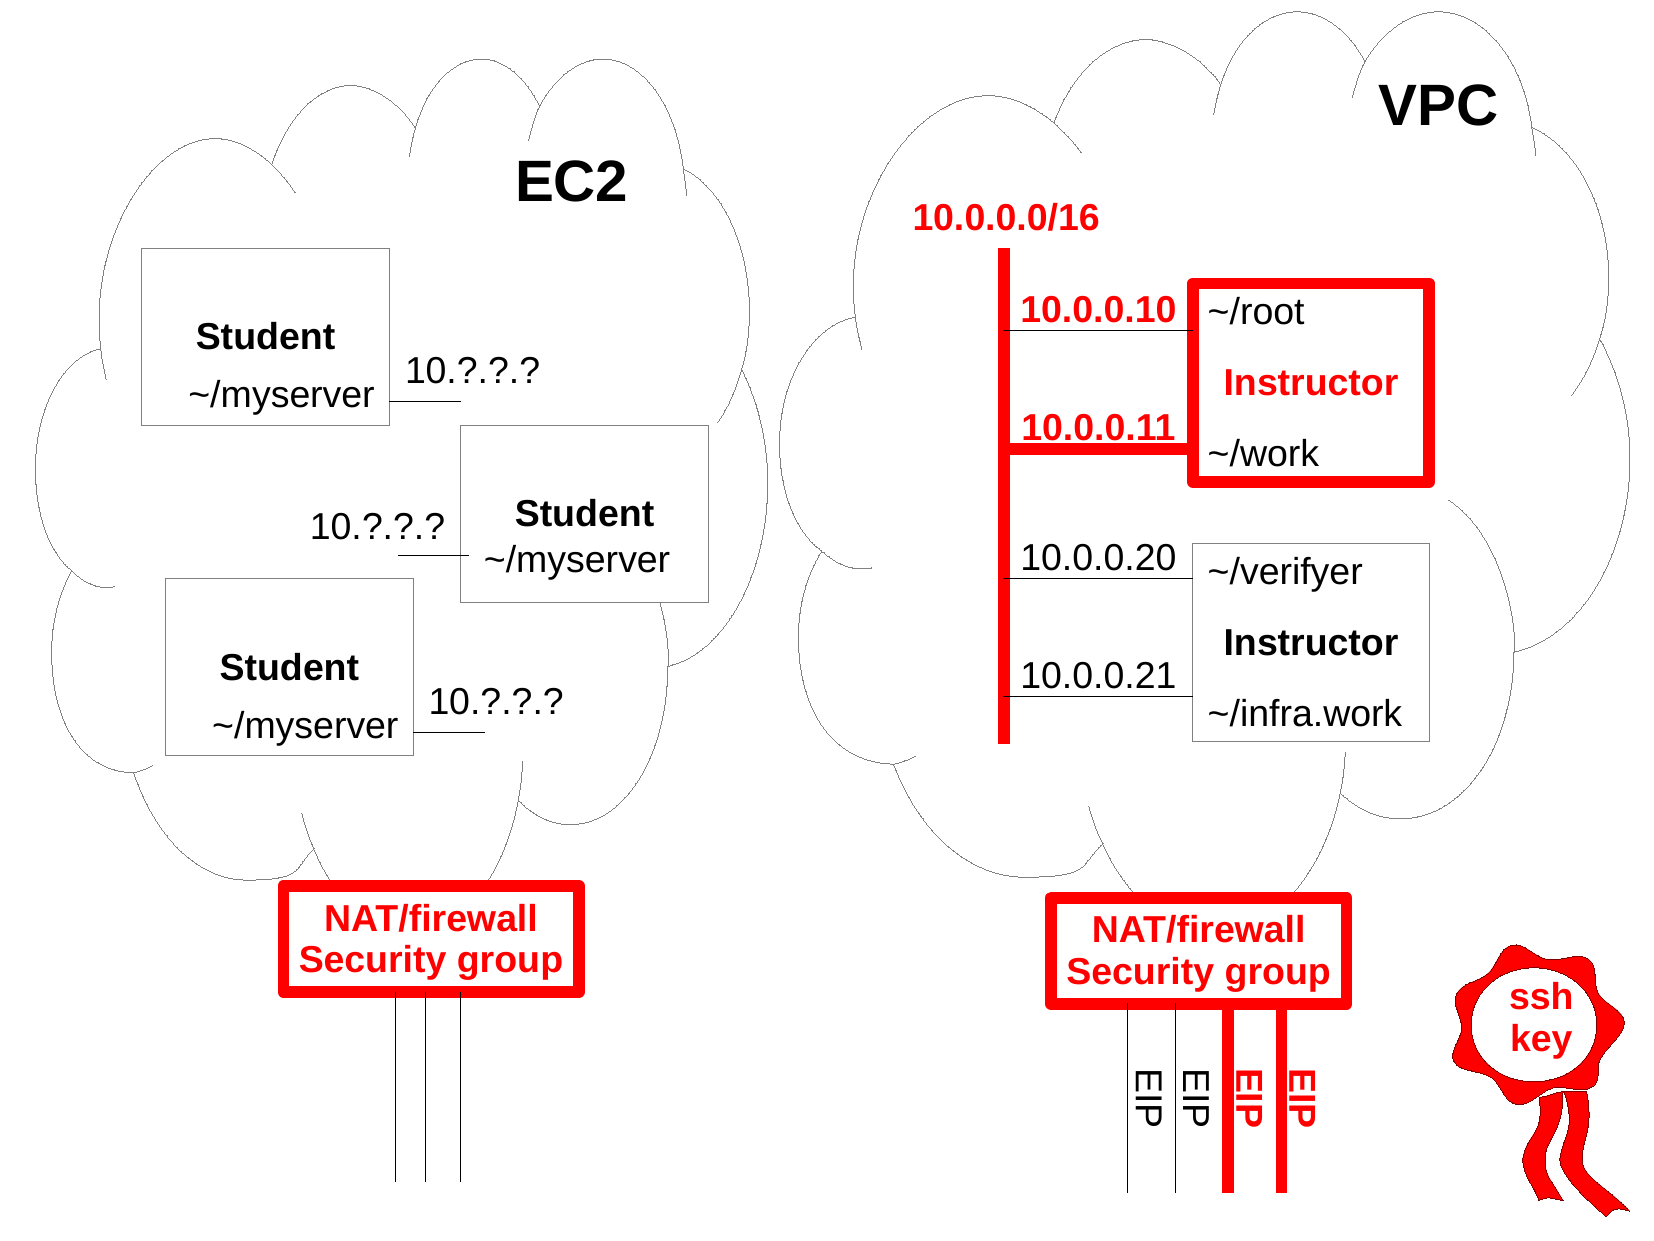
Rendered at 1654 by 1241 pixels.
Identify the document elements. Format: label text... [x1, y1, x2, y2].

text_box Student [165, 578, 414, 756]
text_box 10.0.0.0/16 [897, 188, 1115, 246]
text_box ~/root [1192, 283, 1320, 341]
text_box [779, 11, 1630, 897]
text_box 10.?.?.? [390, 342, 556, 400]
text_box ~/verifyer [1192, 543, 1378, 601]
text_box EC2 [500, 141, 650, 237]
text_box [35, 59, 768, 885]
text_box ~/myserver [197, 696, 414, 754]
text_box Student [460, 425, 709, 603]
text_box ssh key [1452, 944, 1630, 1217]
text_box Student [141, 248, 390, 426]
text_box Instructor [1192, 543, 1430, 742]
text_box 10.?.?.? [413, 673, 579, 731]
text_box 10.?.?.? [295, 498, 461, 556]
text_box VPC [1364, 64, 1514, 160]
text_box ~/myserver [468, 531, 686, 589]
text_box NAT/firewall Security group [1051, 897, 1347, 1004]
text_box ~/work [1192, 425, 1335, 543]
text_box NAT/firewall Security group [283, 885, 579, 993]
text_box ~/infra.work [1192, 685, 1418, 742]
text_box ~/myserver [173, 366, 390, 423]
text_box Instructor [1192, 283, 1430, 483]
